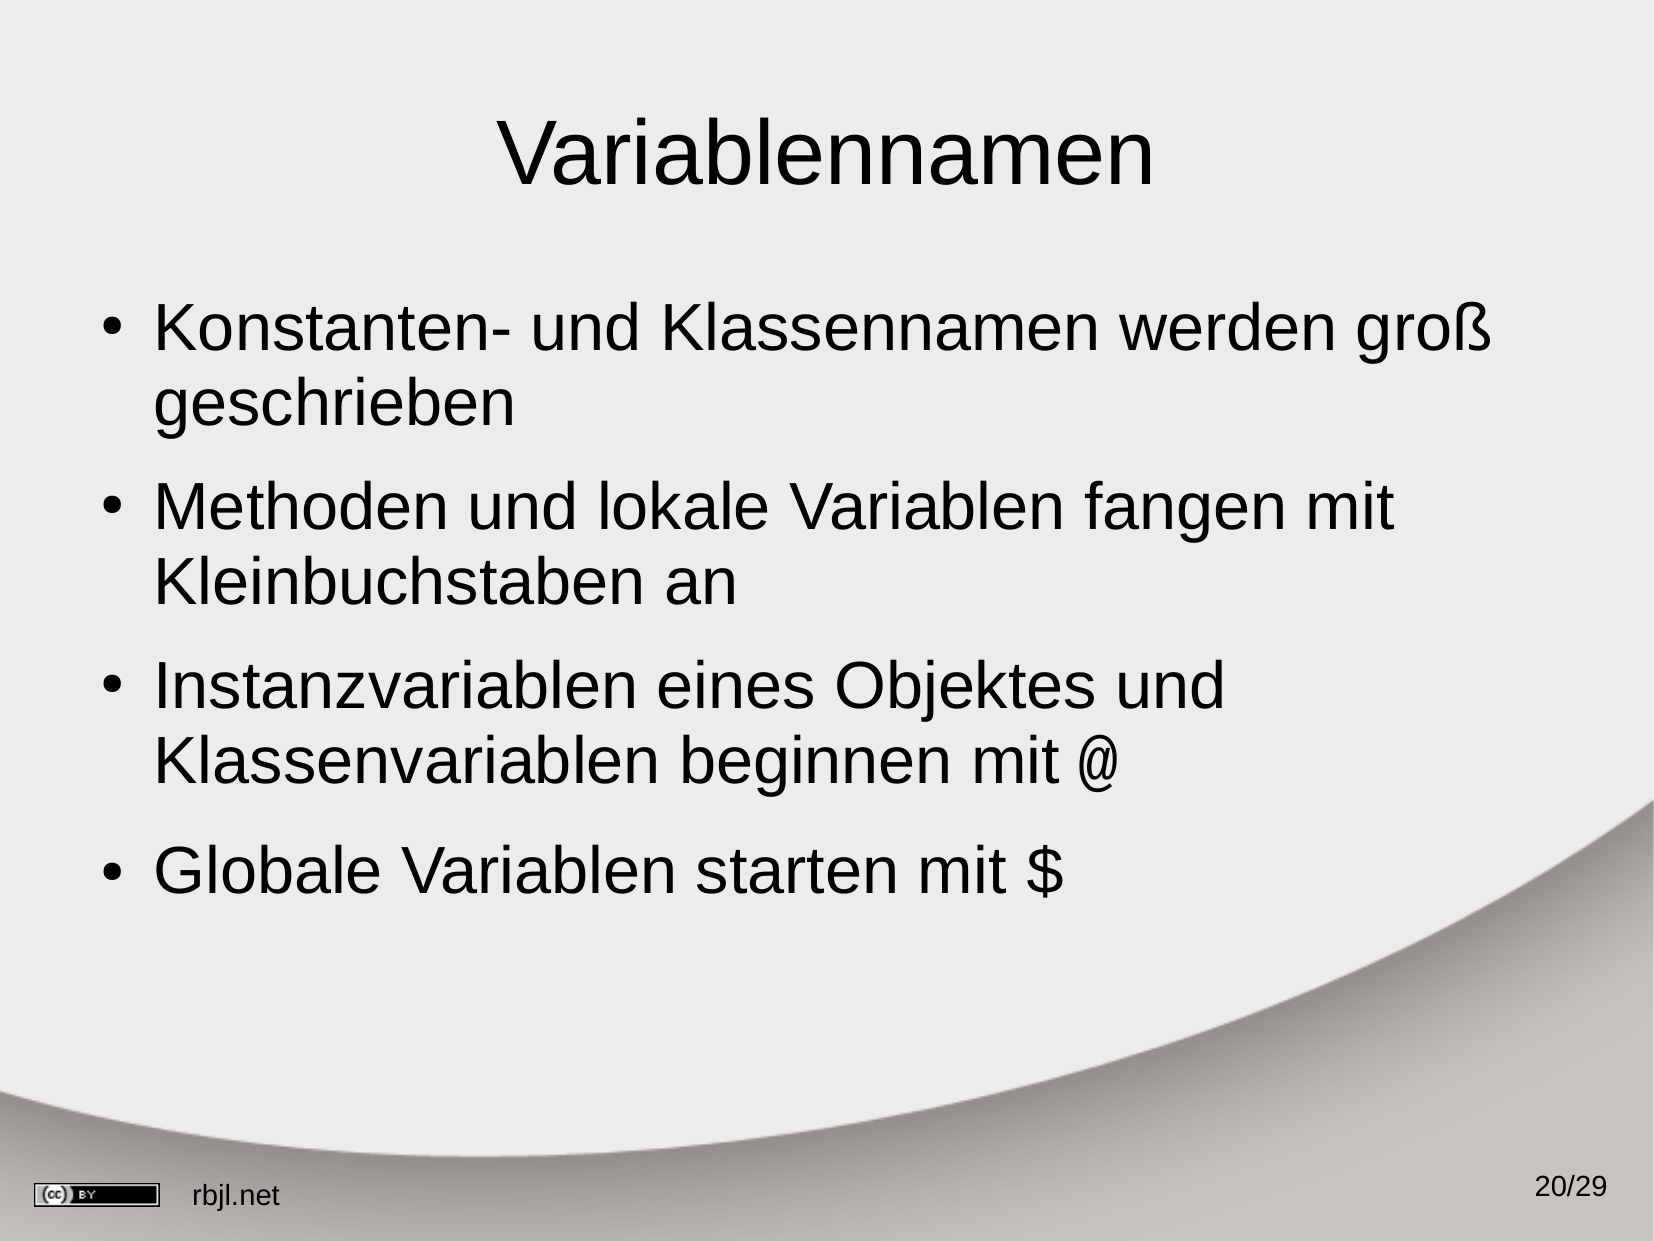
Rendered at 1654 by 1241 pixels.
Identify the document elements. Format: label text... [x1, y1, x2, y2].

picture [0, 0, 1654, 1241]
list Konstanten- und Klassennamen werden groß geschrieben Methoden und lokale Variablen fangen mit Kleinbuchstaben an Instanzvariablen eines Objektes und Klassenvariablen beginnen mit @ Globale Variablen starten mit $ [82, 290, 1571, 1094]
title Variablennamen [82, 49, 1571, 257]
